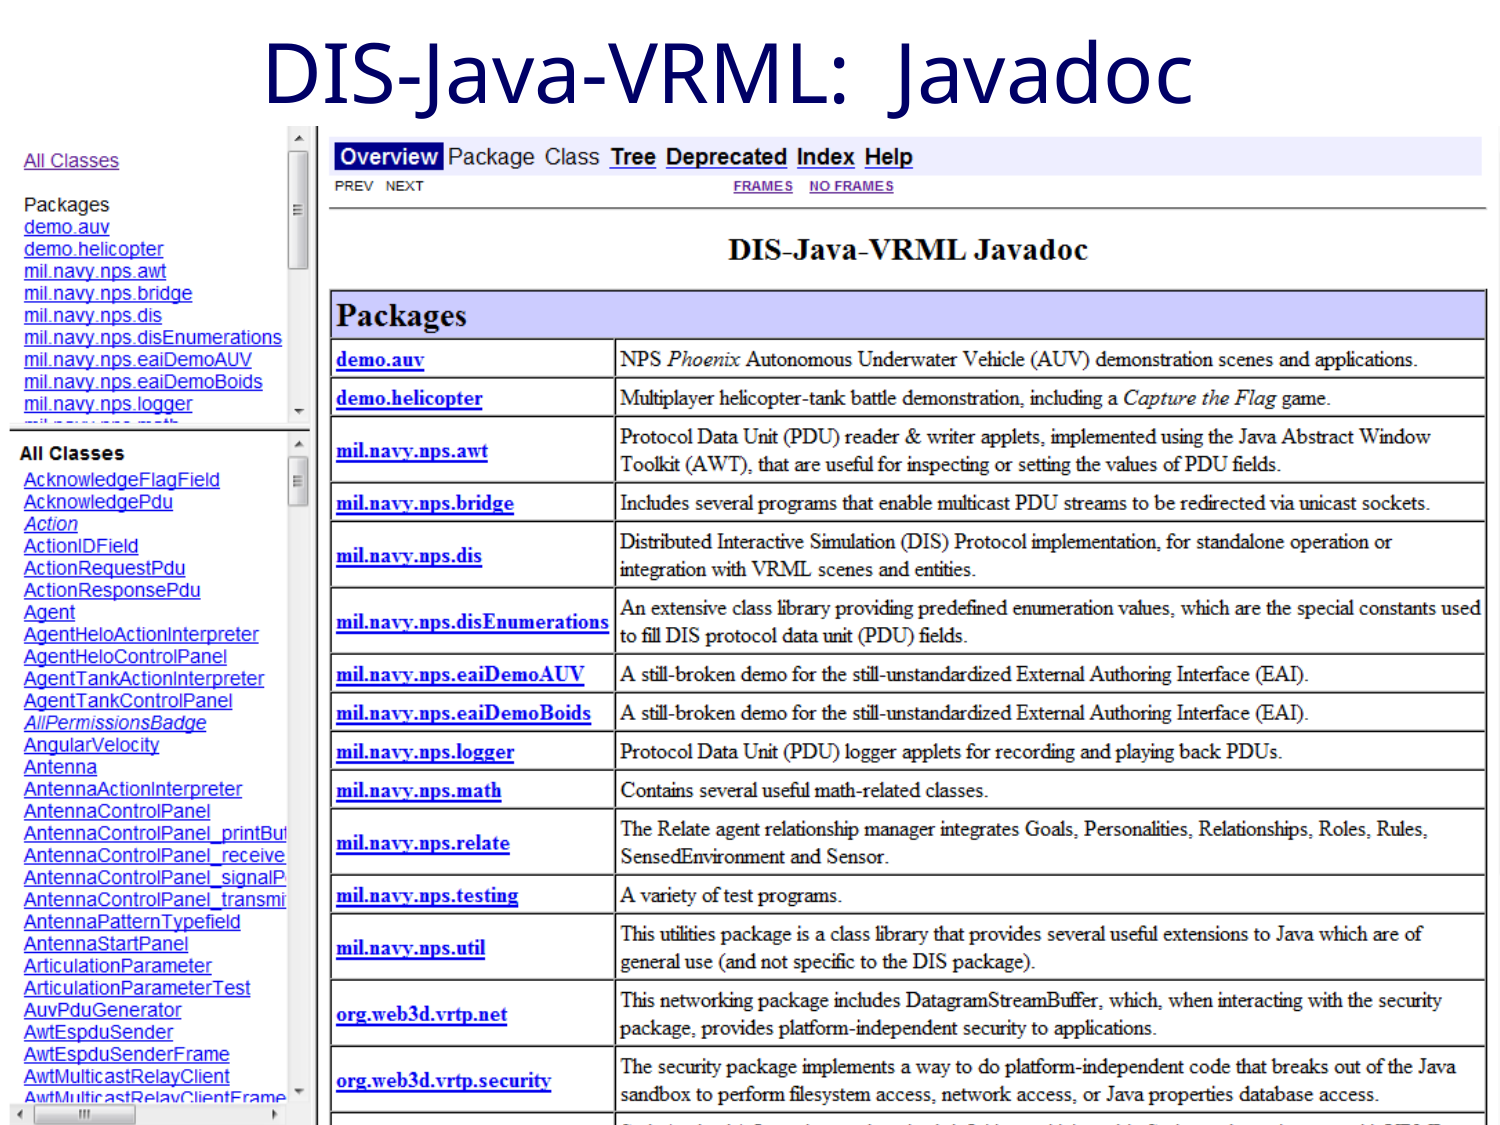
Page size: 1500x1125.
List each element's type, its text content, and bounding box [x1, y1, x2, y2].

picture [9, 126, 1500, 1125]
title DIS-Java-VRML: Javadoc [112, 19, 1388, 124]
